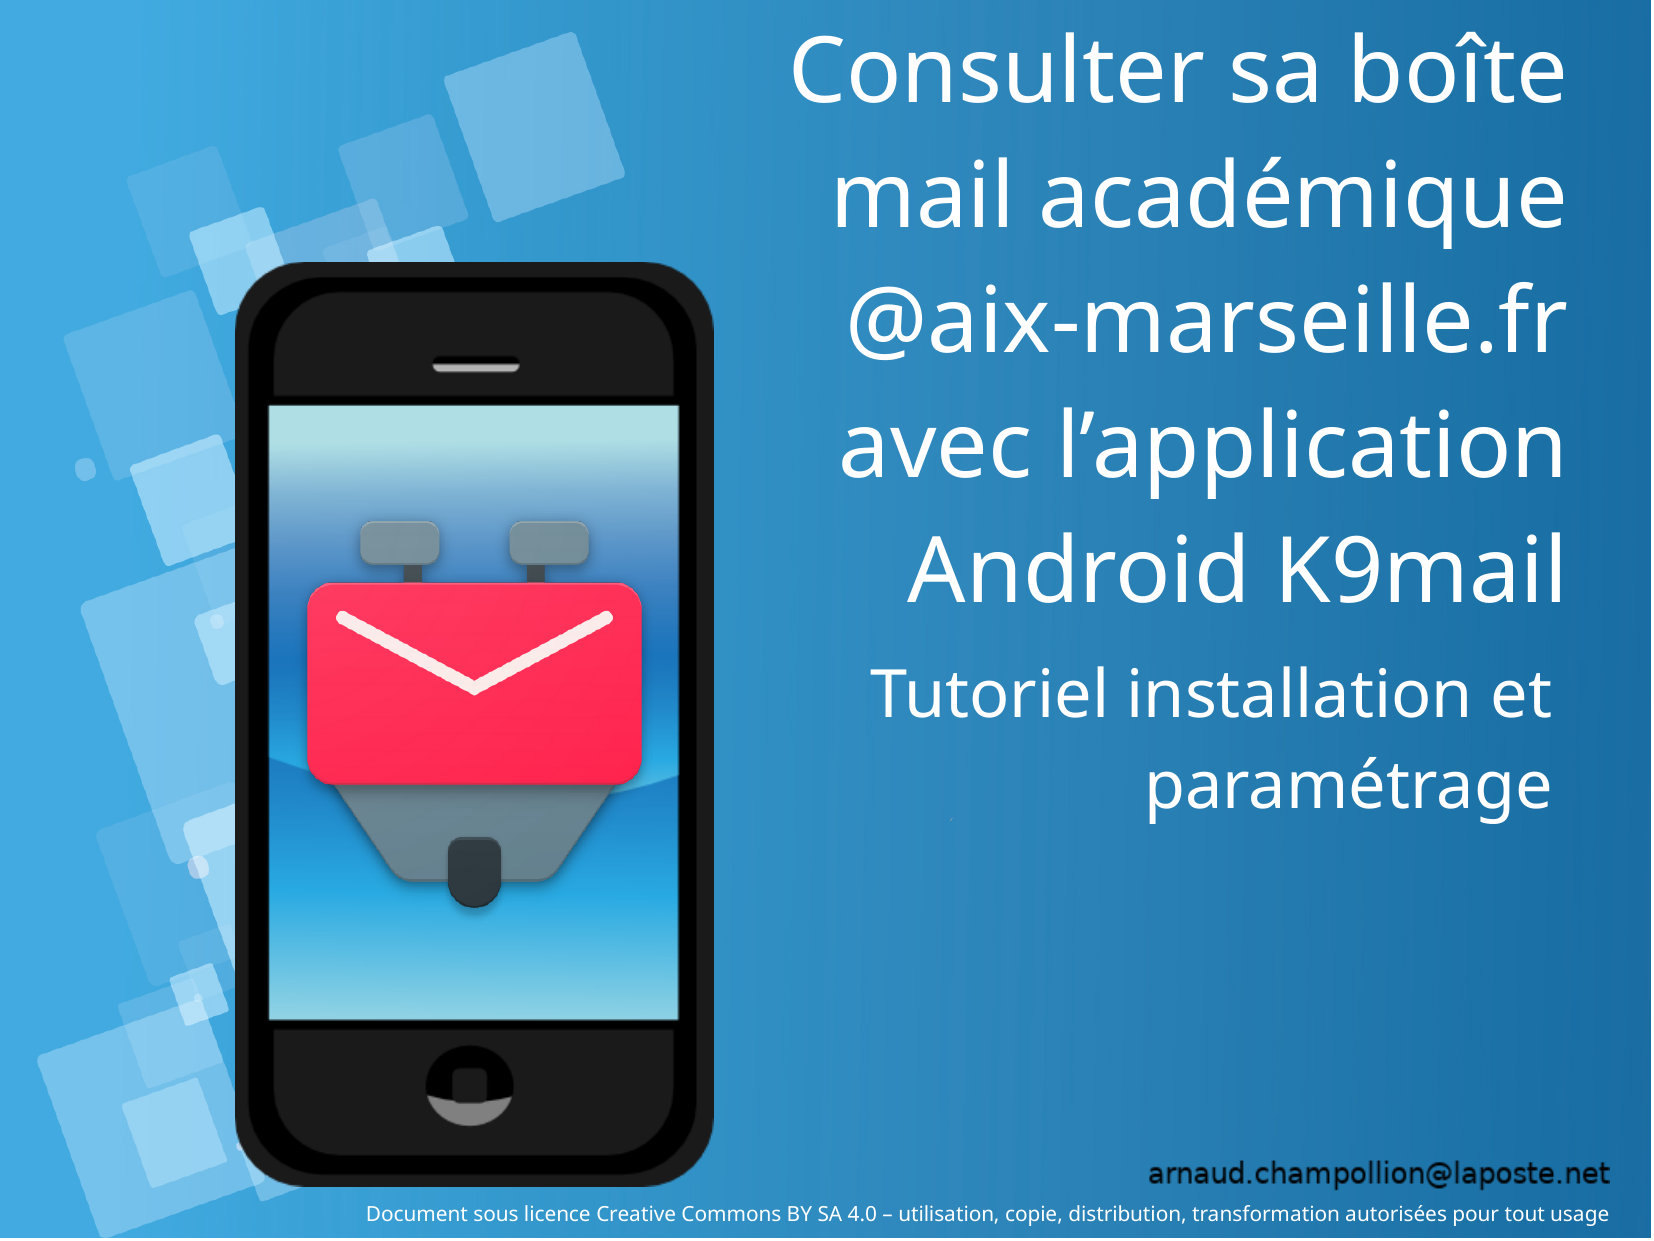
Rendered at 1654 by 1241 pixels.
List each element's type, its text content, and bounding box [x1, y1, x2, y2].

title Consulter sa boîte mail académique @aix-marseille.fr avec l’application Android K9mail [643, 49, 1570, 585]
subtitle Tutoriel installation et paramétrage [862, 659, 1554, 815]
picture [0, 0, 1651, 1238]
text_box Document sous licence Creative Commons BY SA 4.0 – utilisation, copie, distribution, transformation autorisées pour tout usage [261, 1156, 1610, 1241]
